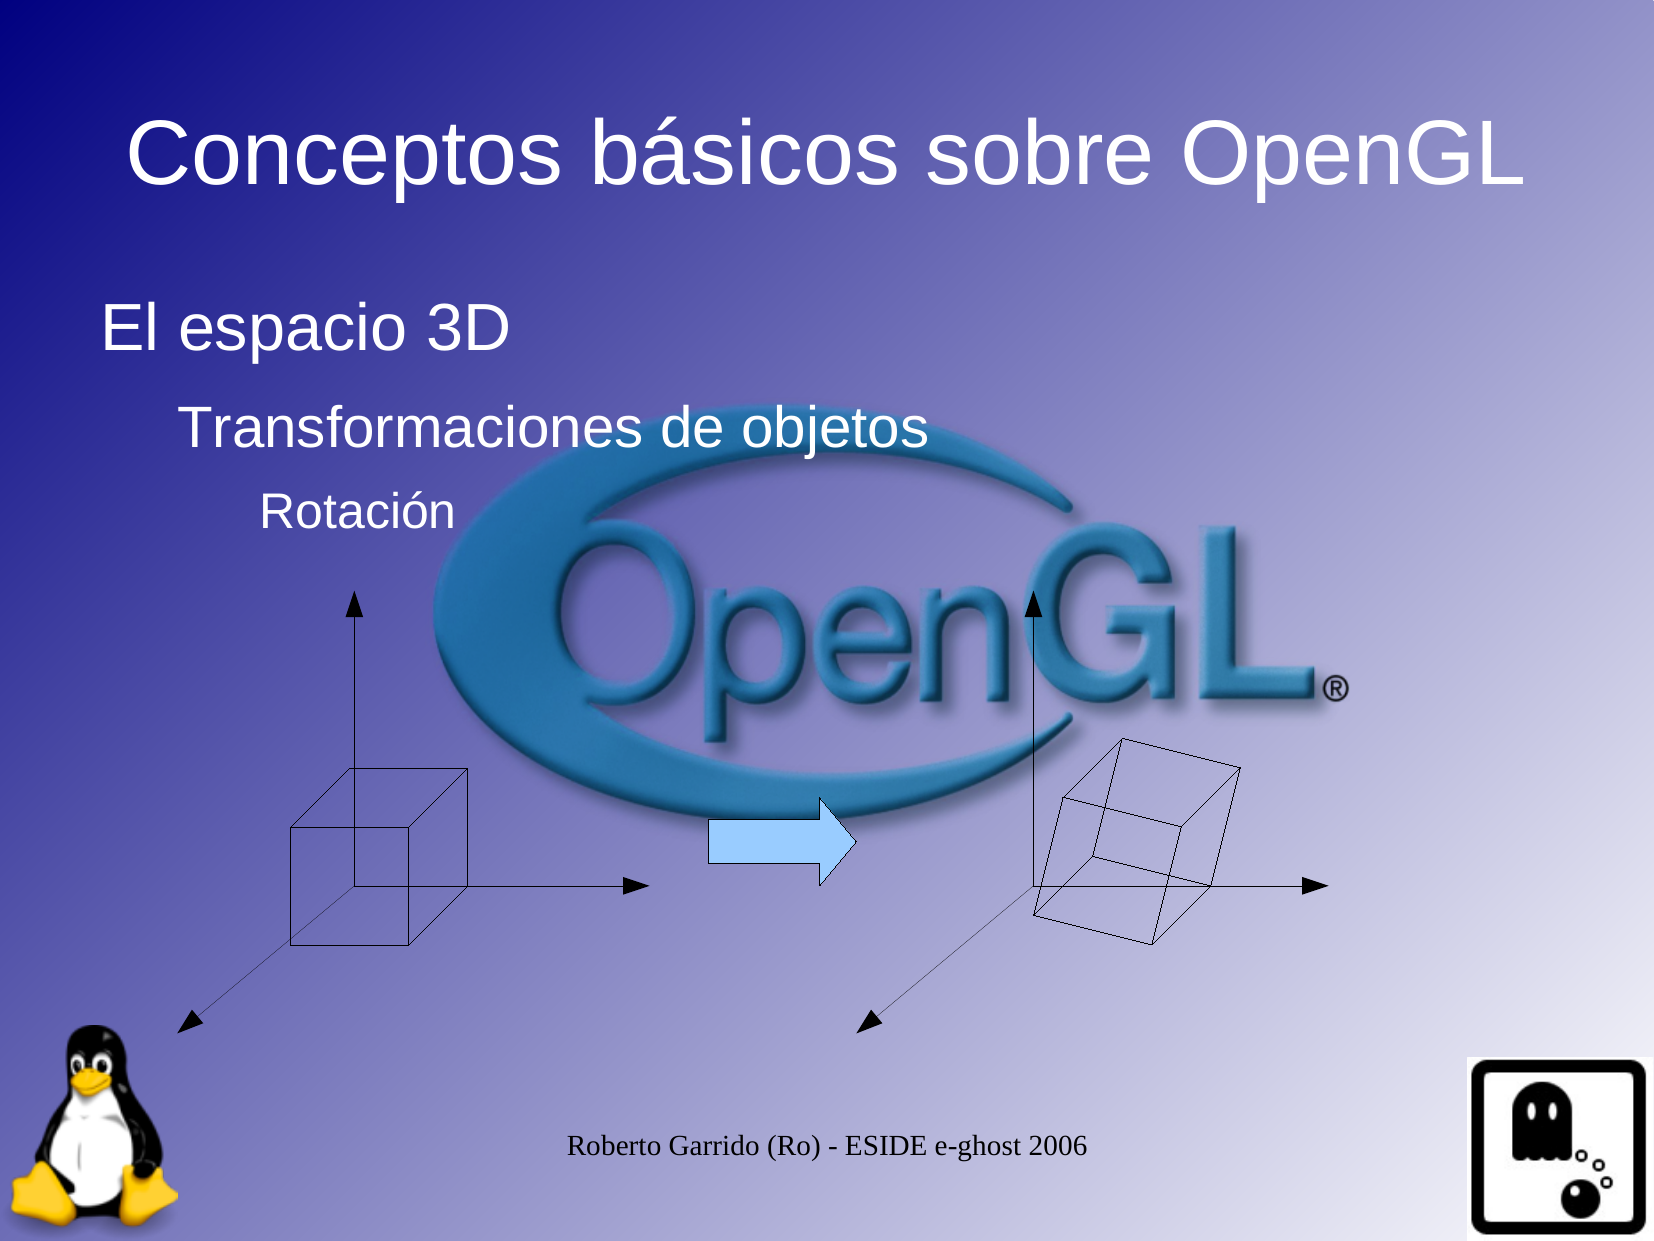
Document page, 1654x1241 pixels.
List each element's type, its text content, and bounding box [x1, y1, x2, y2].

text_box [708, 797, 857, 886]
list El espacio 3D Transformaciones de objetos Rotación [82, 290, 1571, 1109]
title Conceptos básicos sobre OpenGL [82, 49, 1571, 257]
picture [0, 1025, 178, 1241]
picture [1467, 1057, 1654, 1241]
